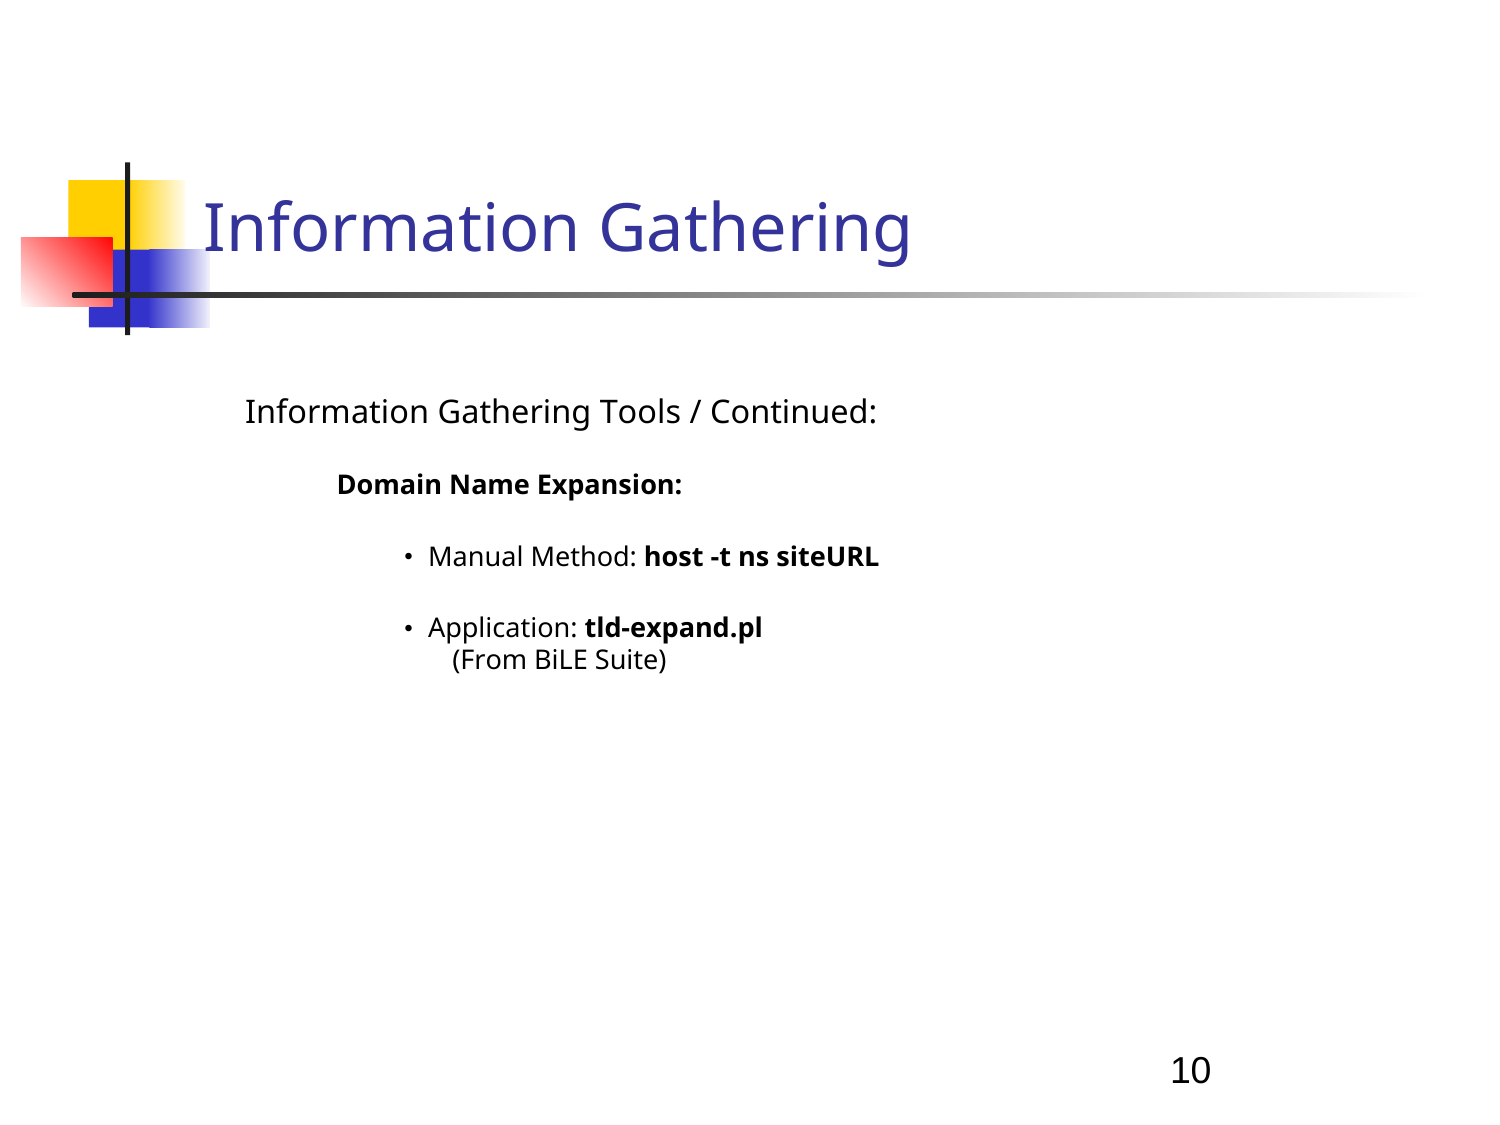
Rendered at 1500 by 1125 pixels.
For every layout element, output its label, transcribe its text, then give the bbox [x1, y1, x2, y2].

list Information Gathering Tools / Continued: Domain Name Expansion: Manual Method: host -t ns siteURL Application: tld-expand.pl (From BiLE Suite) [193, 331, 1469, 1007]
title Information Gathering [188, 35, 1468, 276]
